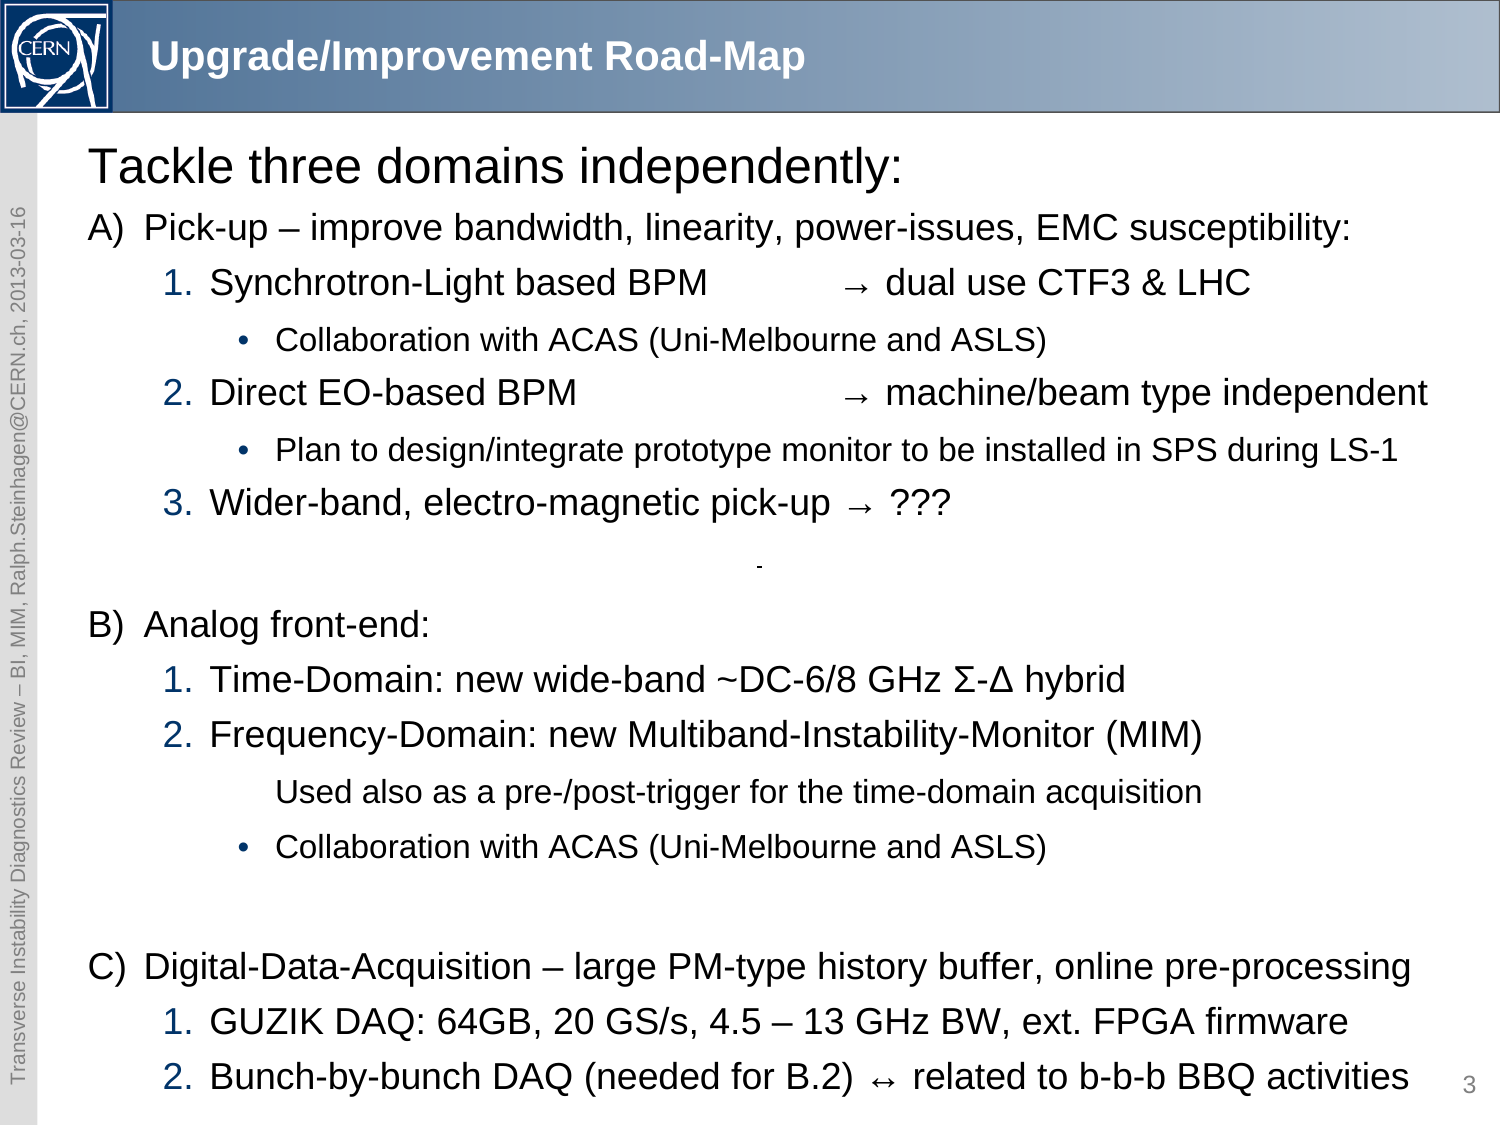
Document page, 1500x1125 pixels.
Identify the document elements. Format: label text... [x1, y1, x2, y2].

title Upgrade/Improvement Road-Map [150, 0, 1201, 113]
picture [0, 0, 113, 113]
list Tackle three domains independently: Pick-up – improve bandwidth, linearity, power-issues, EMC susceptibility: Synchrotron-Light based BPM → dual use CTF3 & LHC Collaboration with ACAS (Uni-Melbourne and ASLS) Direct EO-based BPM → machine/beam type independent Plan to design/integrate prototype monitor to be installed in SPS during LS-1 Wider-band, electro-magnetic pick-up → ??? Analog front-end: Time-Domain: new wide-band ~DC-6/8 GHz Σ-Δ hybrid Frequency-Domain: new Multiband-Instability-Monitor (MIM) Used also as a pre-/post-trigger for the time-domain acquisition Collaboration with ACAS (Uni-Melbourne and ASLS) Digital-Data-Acquisition – large PM-type history buffer, online pre-processing GUZIK DAQ: 64GB, 20 GS/s, 4.5 – 13 GHz BW, ext. FPGA firmware Bunch-by-bunch DAQ (needed for B.2) ↔ related to b-b-b BBQ activities [87, 137, 1438, 1098]
